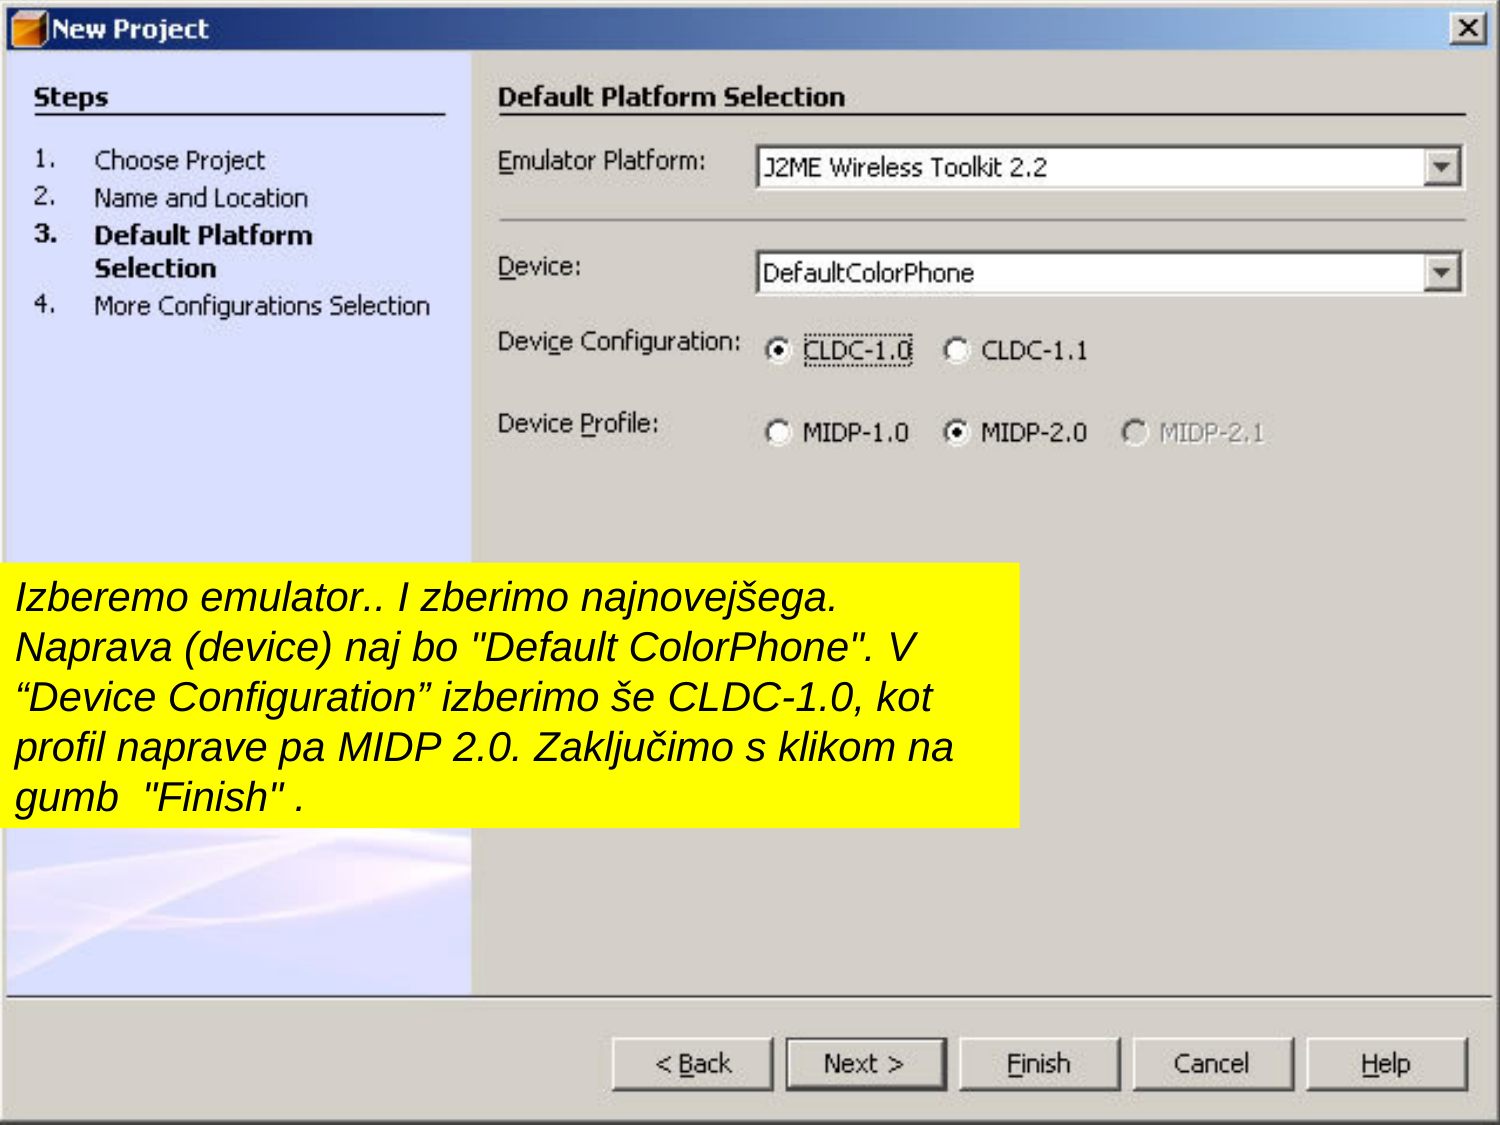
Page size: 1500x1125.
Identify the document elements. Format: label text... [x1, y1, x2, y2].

text_box Izberemo emulator.. I zberimo najnovejšega. Naprava (device) naj bo "Default ColorPhone". V “Device Configuration” izberimo še CLDC-1.0, kot profil naprave pa MIDP 2.0. Zaključimo s klikom na gumb "Finish" . [0, 562, 1020, 829]
picture [0, 0, 1500, 1125]
